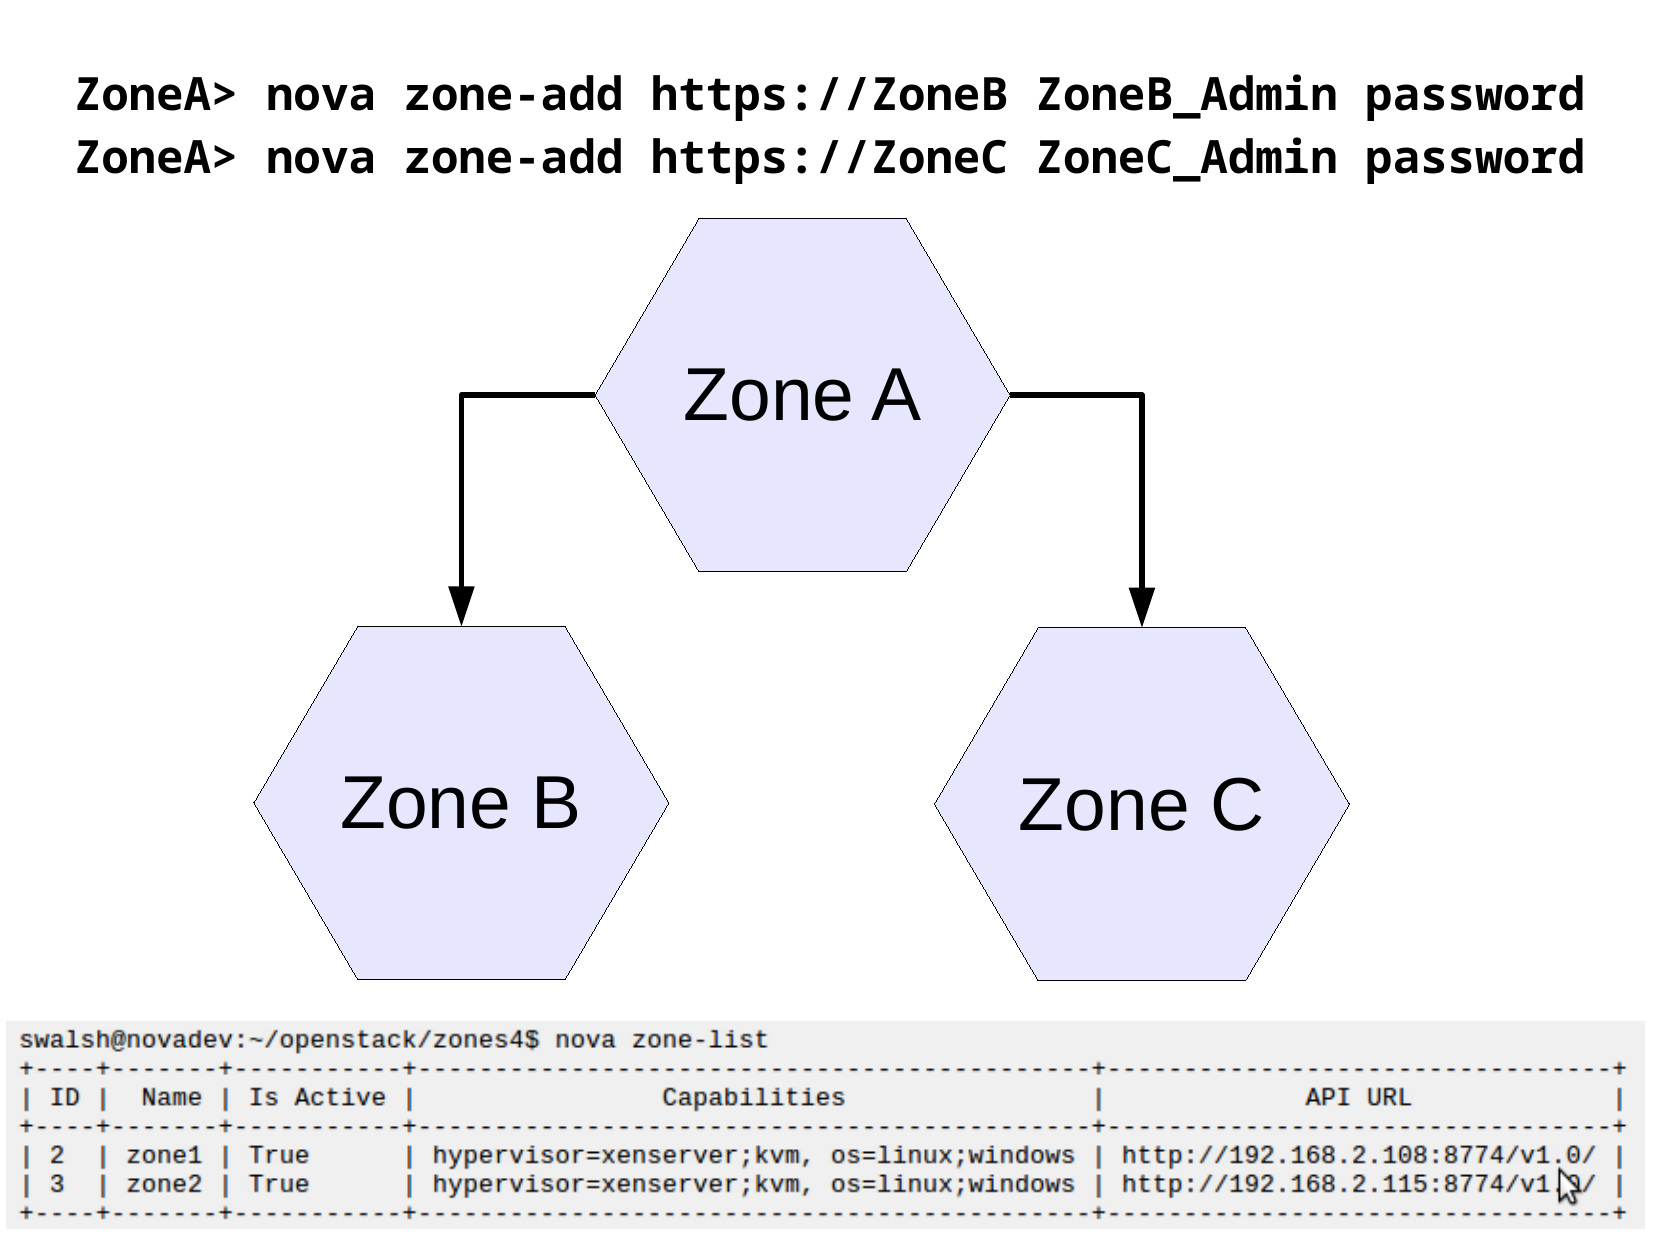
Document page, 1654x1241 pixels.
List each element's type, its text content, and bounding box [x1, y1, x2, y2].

text_box Zone C [934, 627, 1350, 981]
picture [6, 1021, 1645, 1229]
text_box ZoneA> nova zone-add https://ZoneB ZoneB_Admin password ZoneA> nova zone-add https://ZoneC ZoneC_Admin password [59, 54, 1602, 173]
text_box Zone B [253, 626, 669, 980]
text_box Zone A [595, 218, 1010, 572]
